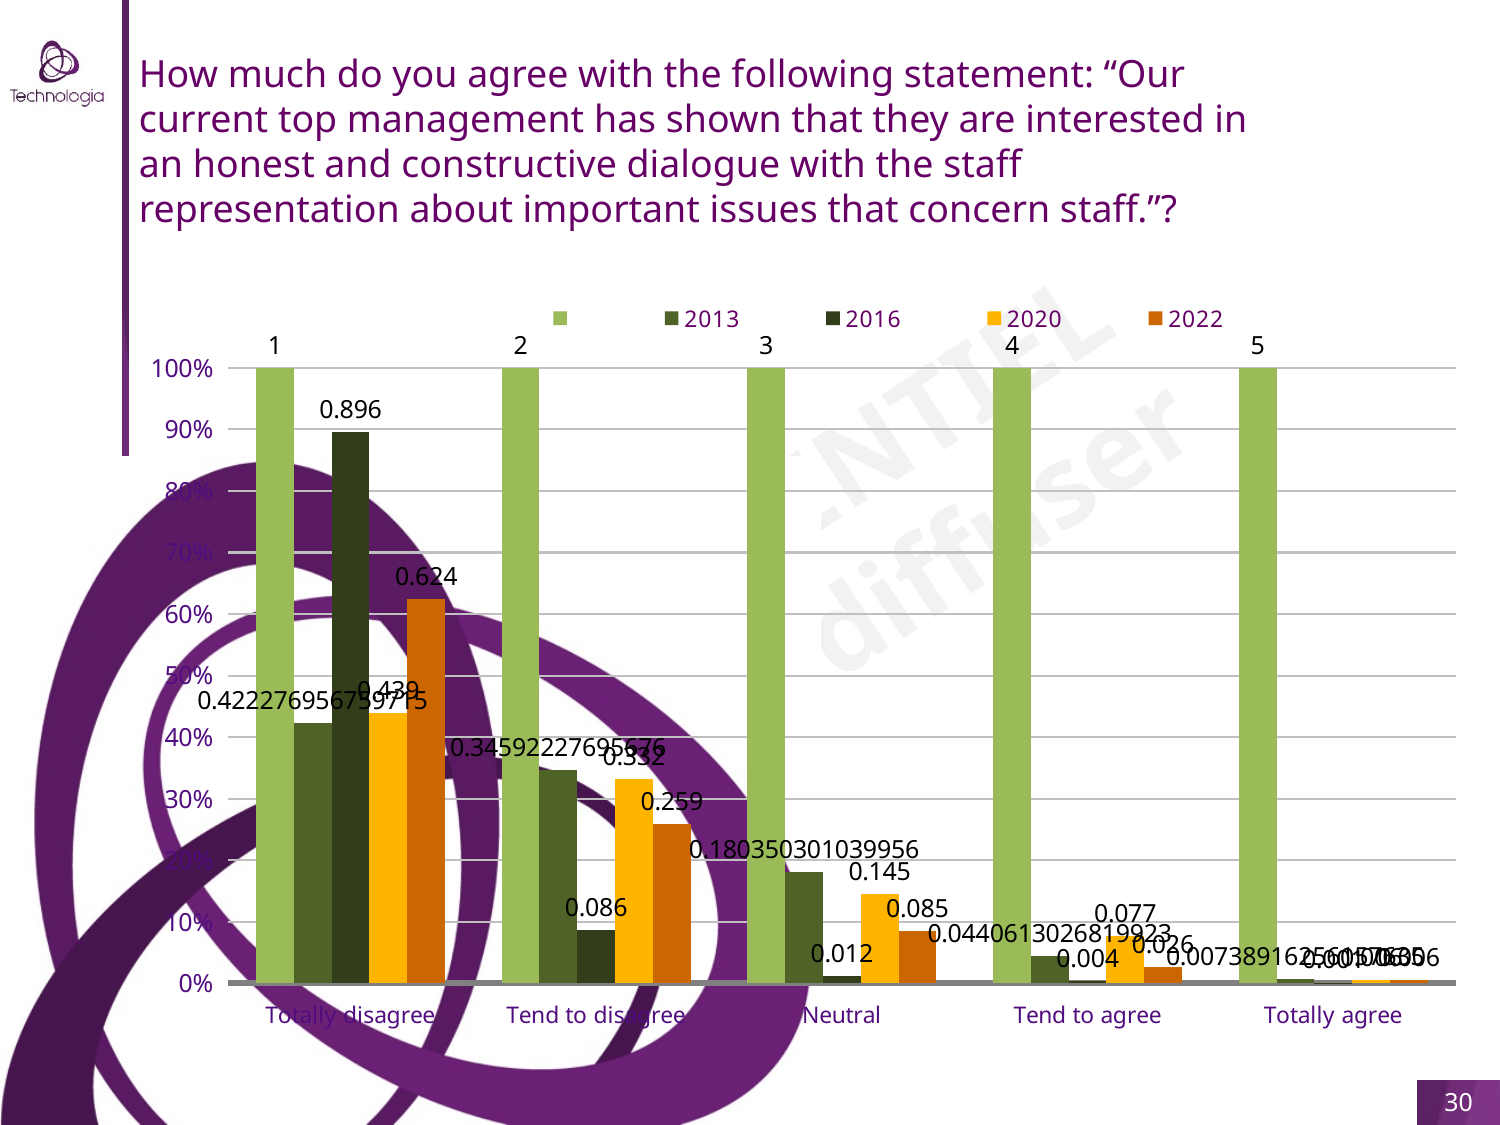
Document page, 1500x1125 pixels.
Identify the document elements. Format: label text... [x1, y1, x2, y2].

picture [1417, 1080, 1500, 1125]
chart [123, 215, 1460, 1083]
title How much do you agree with the following statement: “Our current top management has shown that they are interested in an honest and constructive dialogue with the staff representation about important issues that concern staff.”? [123, 42, 1282, 185]
picture [0, 0, 821, 1125]
picture [0, 33, 113, 114]
